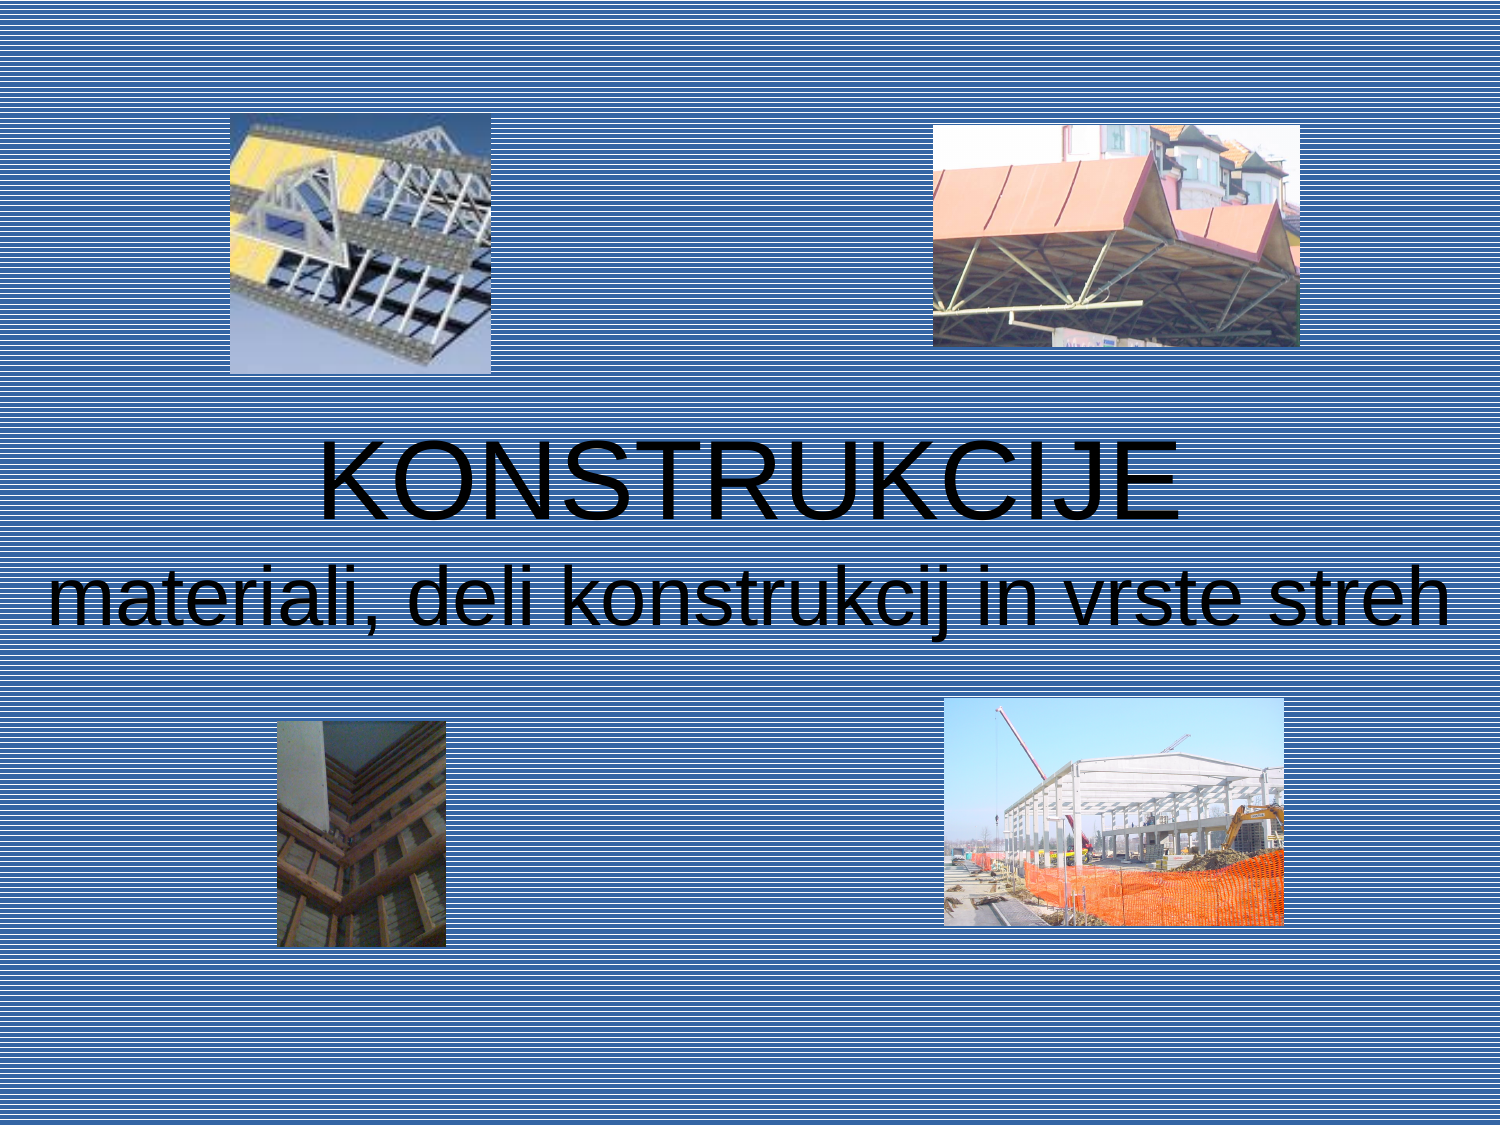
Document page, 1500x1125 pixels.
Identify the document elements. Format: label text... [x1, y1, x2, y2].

picture [277, 721, 446, 947]
picture [944, 698, 1284, 926]
picture [933, 125, 1300, 347]
subtitle [230, 696, 1281, 764]
picture [230, 113, 491, 374]
title KONSTRUKCIJE materiali, deli konstrukcij in vrste streh [23, 404, 1477, 646]
